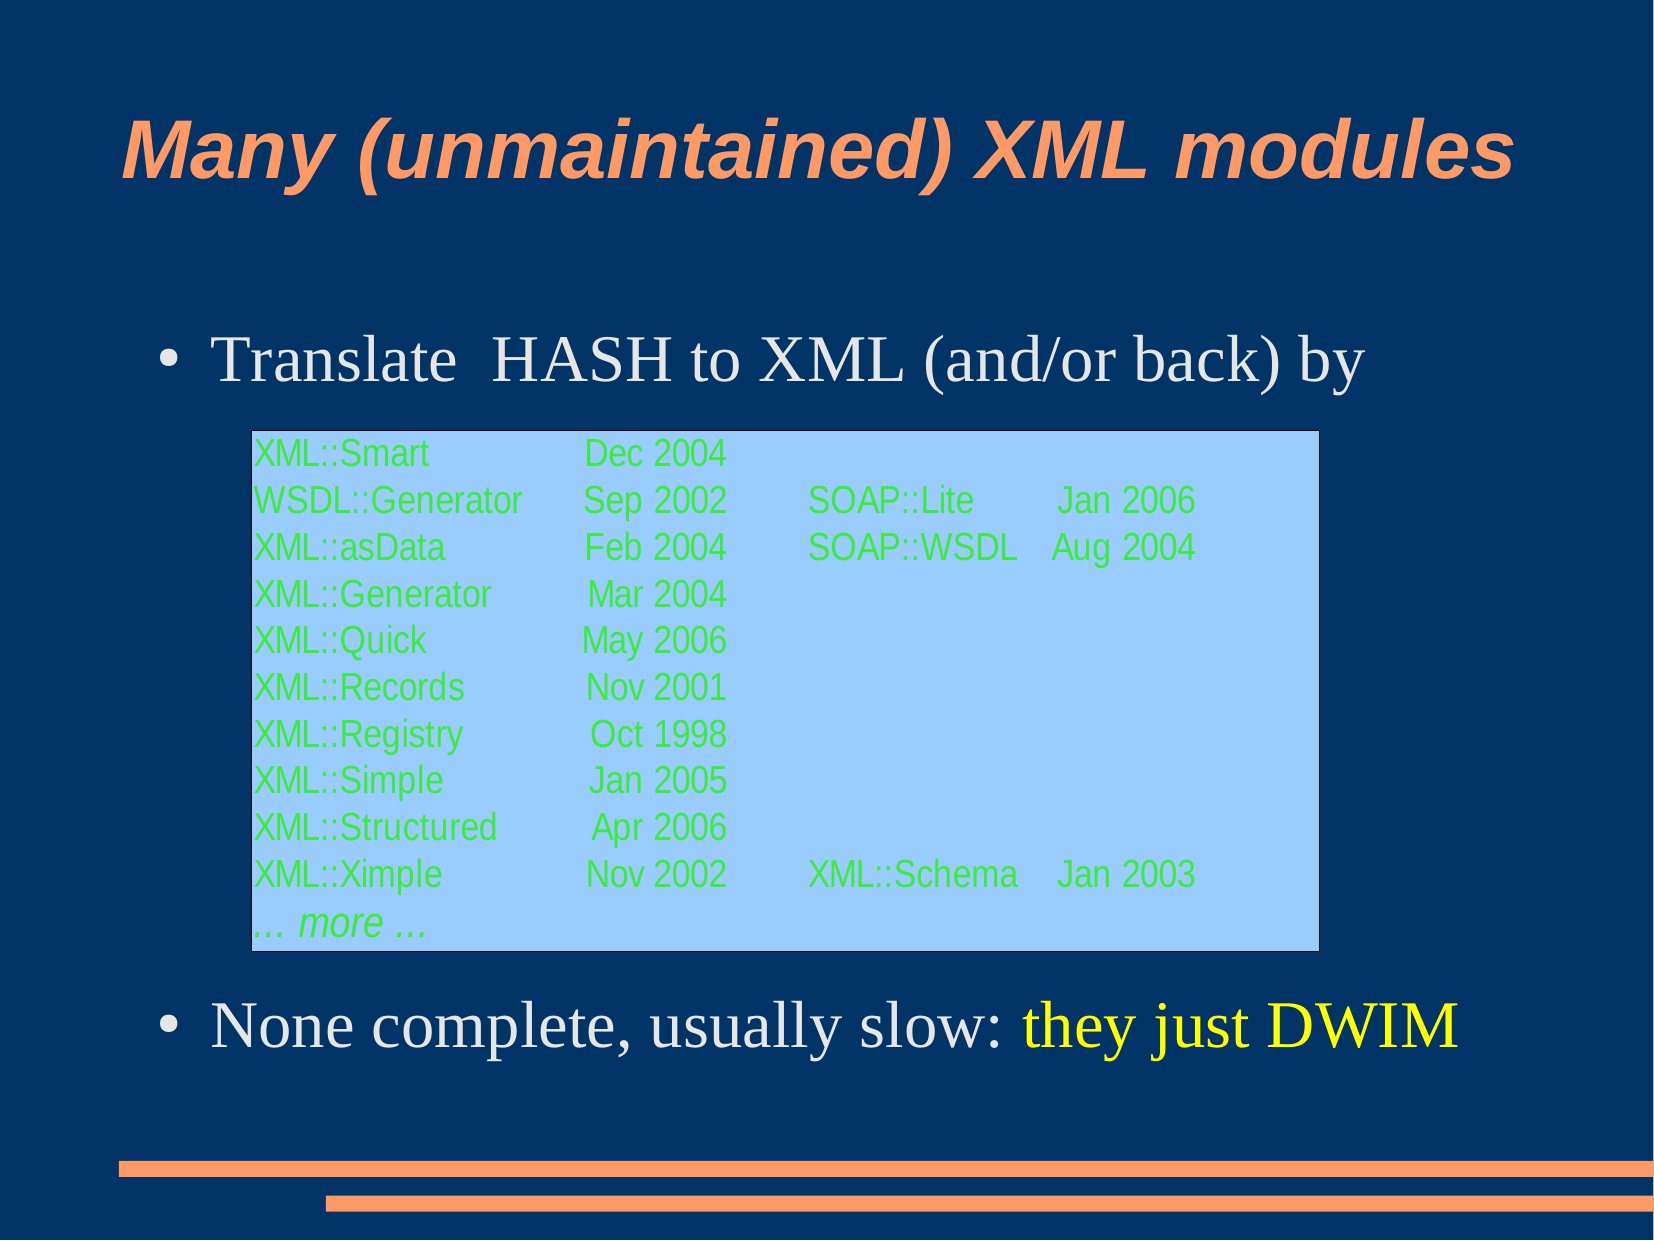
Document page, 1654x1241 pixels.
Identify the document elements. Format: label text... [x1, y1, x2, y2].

list Translate HASH to XML (and/or back) by None complete, usually slow: they just DWIM [121, 322, 1561, 1133]
title Many (unmaintained) XML modules [121, 46, 1534, 254]
